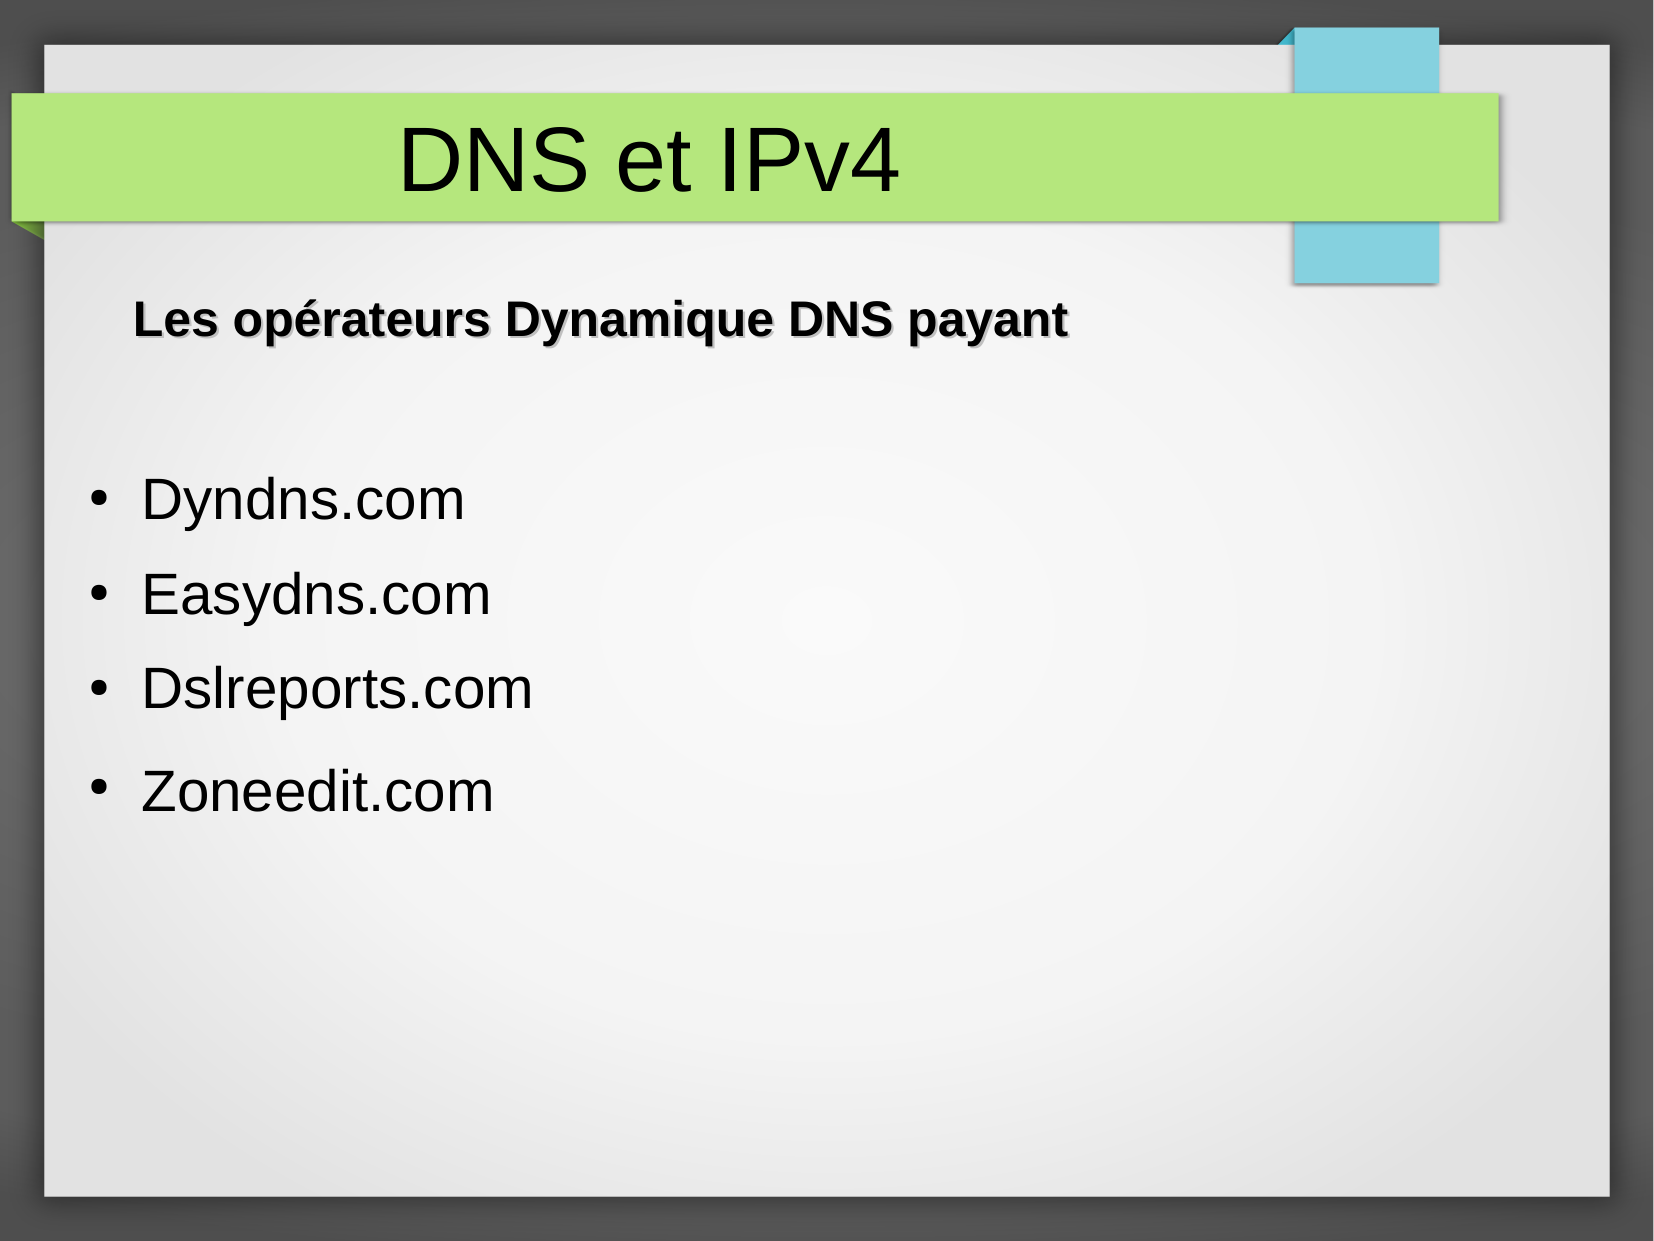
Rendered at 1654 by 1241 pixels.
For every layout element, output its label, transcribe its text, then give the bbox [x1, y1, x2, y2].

text_box Les opérateurs Dynamique DNS payant [82, 283, 1276, 411]
title DNS et IPv4 [70, 106, 1229, 213]
picture [0, 0, 1654, 1241]
list Dyndns.com Easydns.com Dslreports.com Zoneedit.com [70, 467, 1526, 1158]
